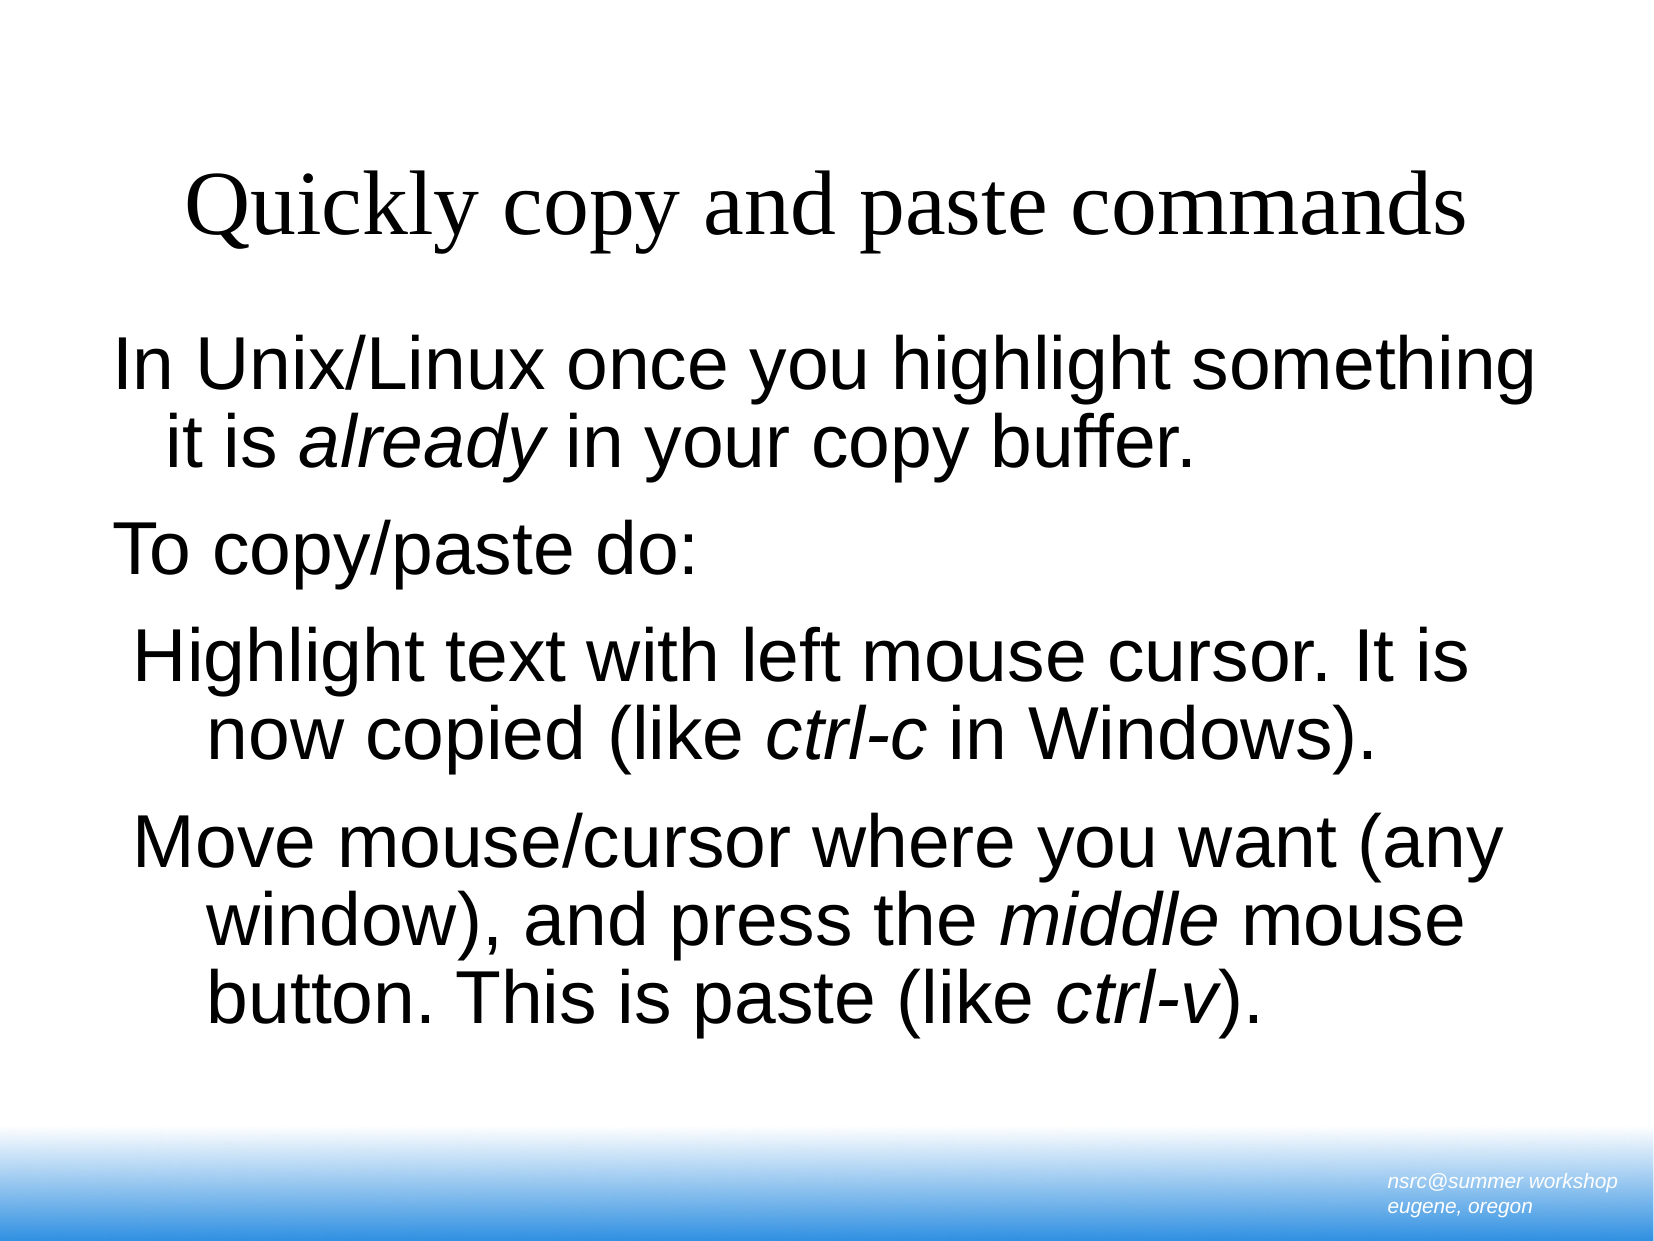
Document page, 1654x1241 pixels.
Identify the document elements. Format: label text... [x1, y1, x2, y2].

text_box nsrc@summer workshop eugene, oregon [1387, 1169, 1644, 1216]
list In Unix/Linux once you highlight something it is already in your copy buffer. To copy/paste do: Highlight text with left mouse cursor. It is now copied (like ctrl-c in Windows). Move mouse/cursor where you want (any window), and press the middle mouse button. This is paste (like ctrl-v). [94, 327, 1595, 1093]
title Quickly copy and paste commands [121, 85, 1534, 327]
picture [0, 1124, 1654, 1241]
